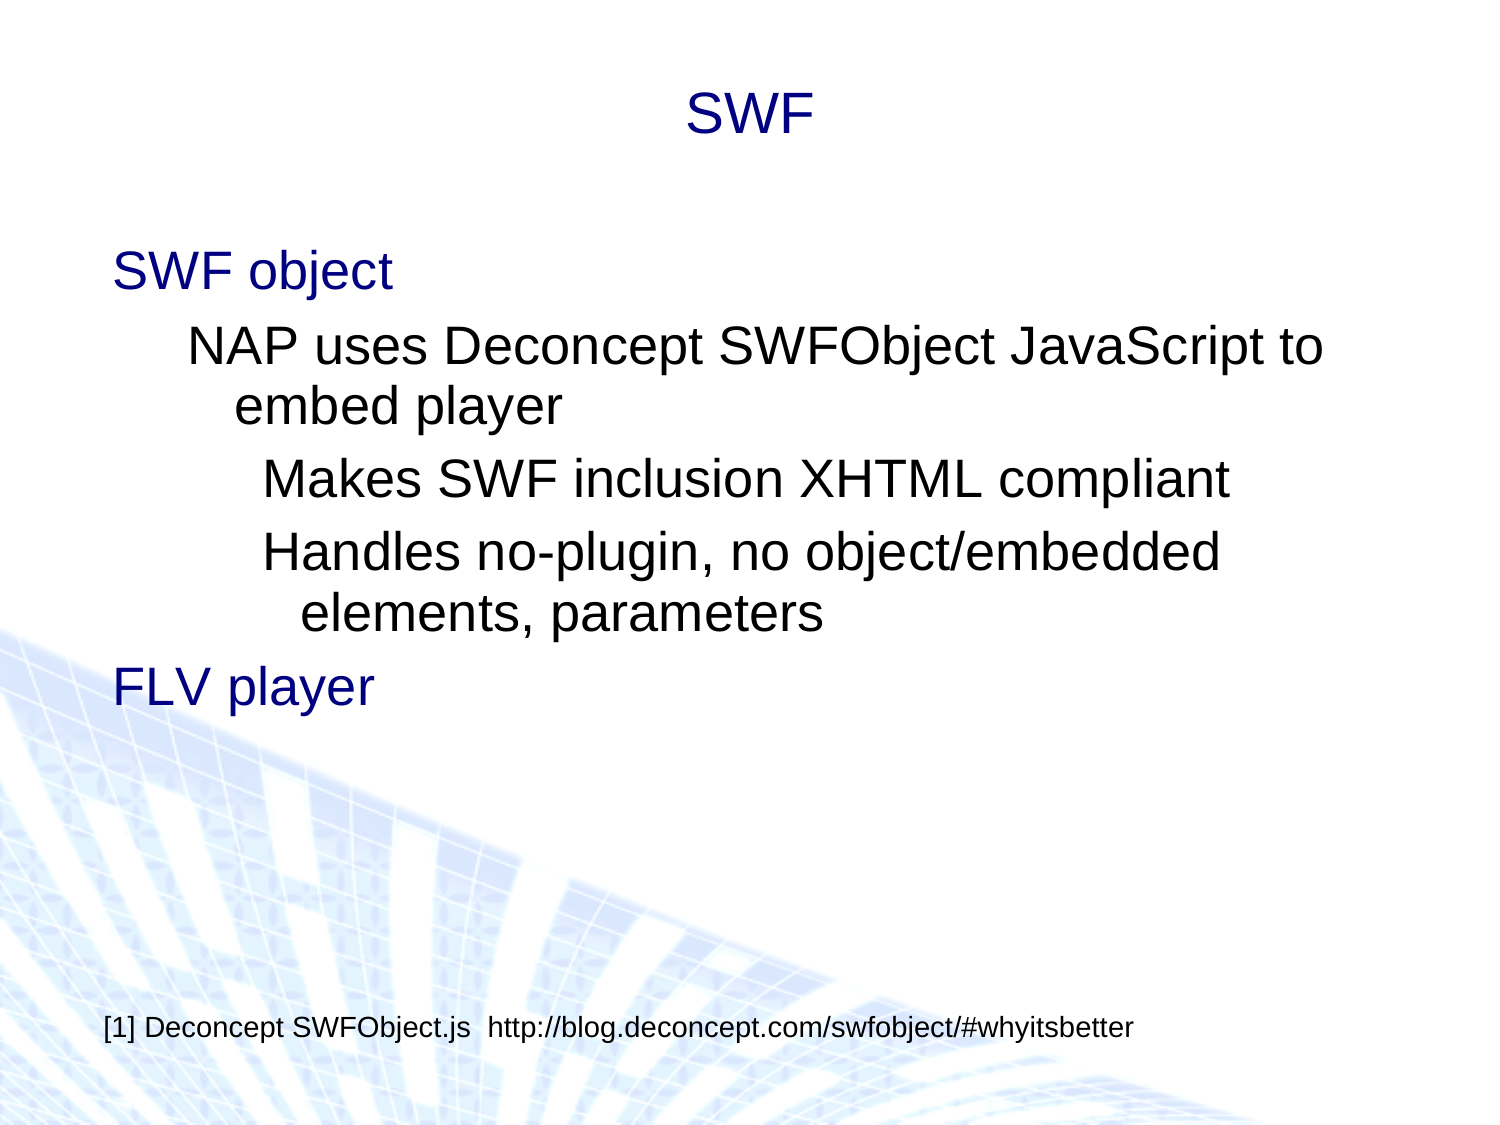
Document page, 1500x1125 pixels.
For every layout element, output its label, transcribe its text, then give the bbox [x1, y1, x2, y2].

picture [0, 600, 1306, 1125]
title SWF [112, 19, 1388, 207]
list SWF object NAP uses Deconcept SWFObject JavaScript to embed player Makes SWF inclusion XHTML compliant Handles no-plugin, no object/embedded elements, parameters FLV player [112, 240, 1388, 857]
text_box [1] Deconcept SWFObject.js http://blog.deconcept.com/swfobject/#whyitsbetter [88, 1003, 1359, 1093]
